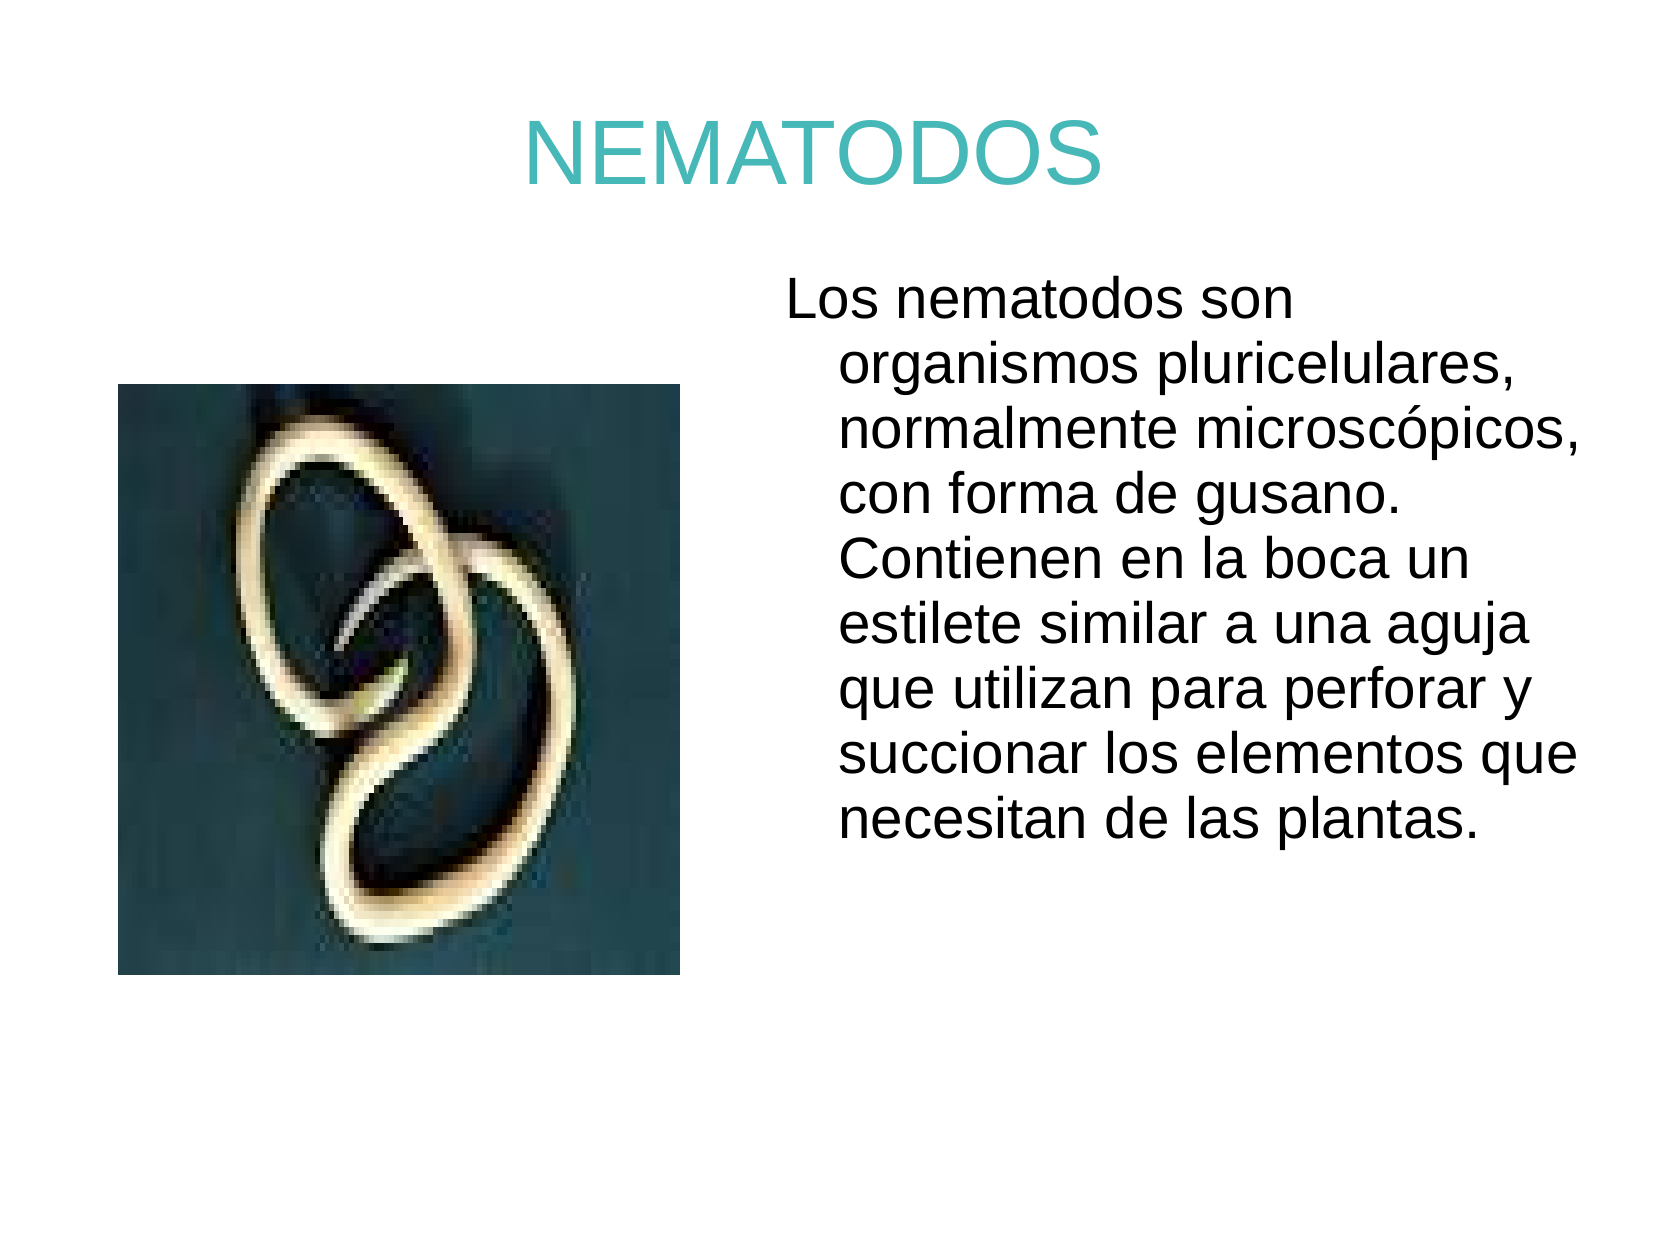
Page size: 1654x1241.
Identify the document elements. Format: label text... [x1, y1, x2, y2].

list Los nematodos son organismos pluricelulares, normalmente microscópicos, con forma de gusano. Contienen en la boca un estilete similar a una aguja que utilizan para perforar y succionar los elementos que necesitan de las plantas. [767, 265, 1583, 1085]
picture [118, 384, 680, 975]
title NEMATODOS [82, 49, 1571, 257]
